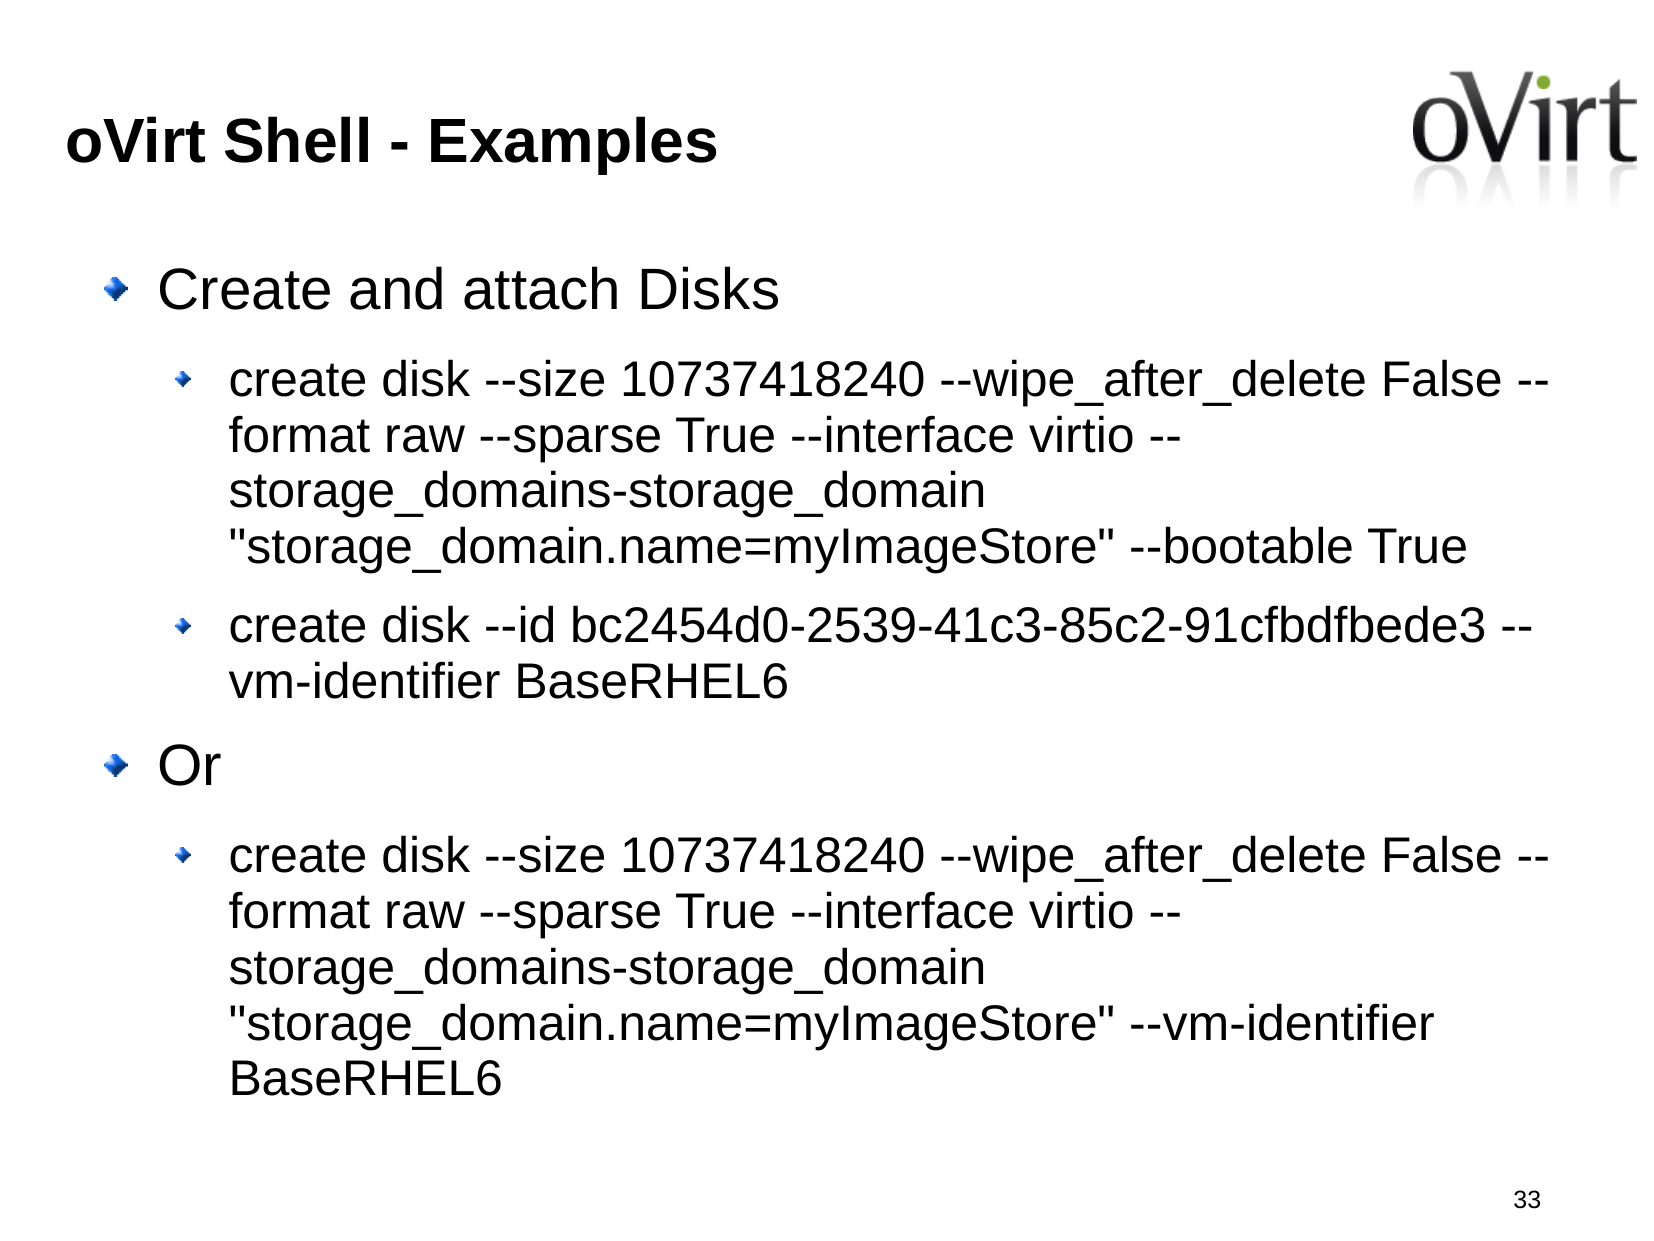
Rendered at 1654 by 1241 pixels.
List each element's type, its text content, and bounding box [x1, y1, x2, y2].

title oVirt Shell - Examples [65, 90, 758, 192]
picture [1413, 63, 1637, 212]
list Create and attach Disks create disk --size 10737418240 --wipe_after_delete False --format raw --sparse True --interface virtio --storage_domains-storage_domain "storage_domain.name=myImageStore" --bootable True create disk --id bc2454d0-2539-41c3-85c2-91cfbdfbede3 --vm-identifier BaseRHEL6 Or create disk --size 10737418240 --wipe_after_delete False --format raw --sparse True --interface virtio --storage_domains-storage_domain "storage_domain.name=myImageStore" --vm-identifier BaseRHEL6 [86, 256, 1576, 1107]
